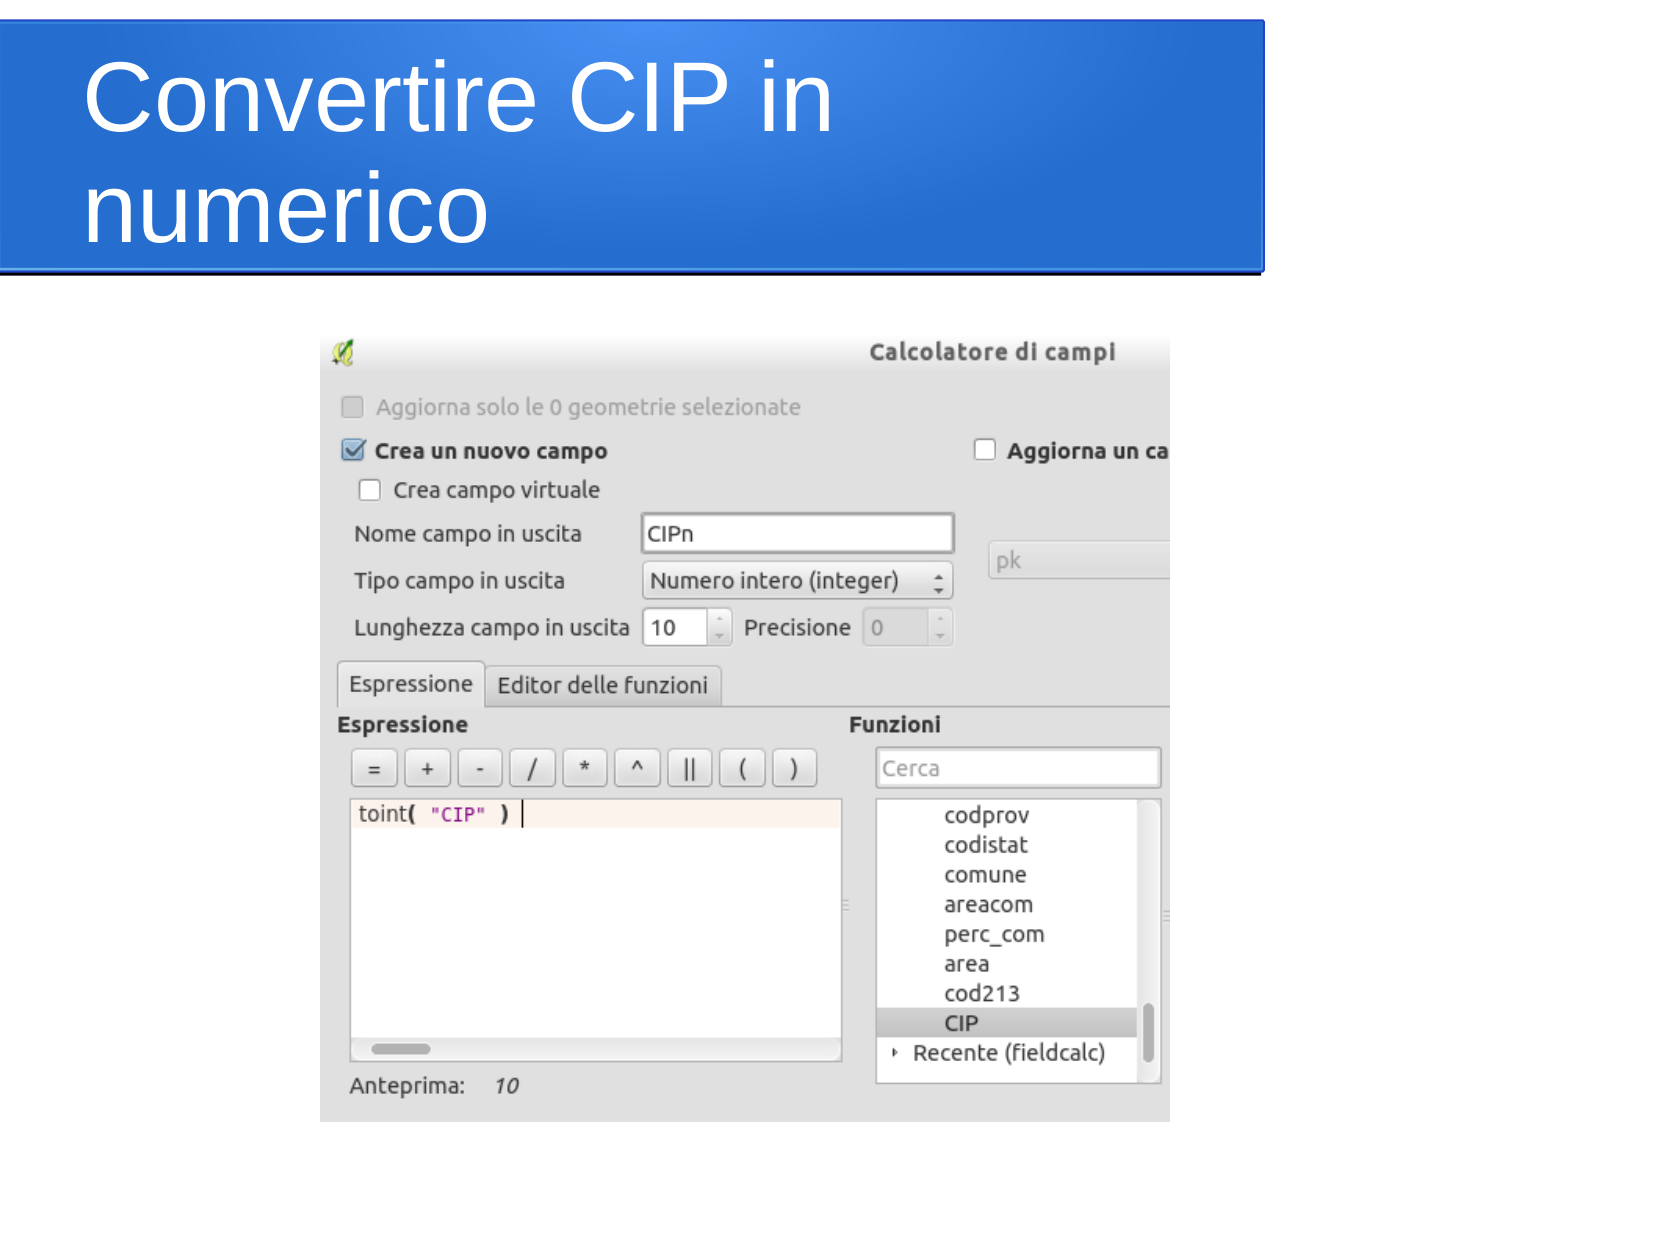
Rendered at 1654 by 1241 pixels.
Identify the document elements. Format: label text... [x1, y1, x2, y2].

title Convertire CIP in numerico [82, 41, 1250, 265]
picture [320, 334, 1170, 1123]
